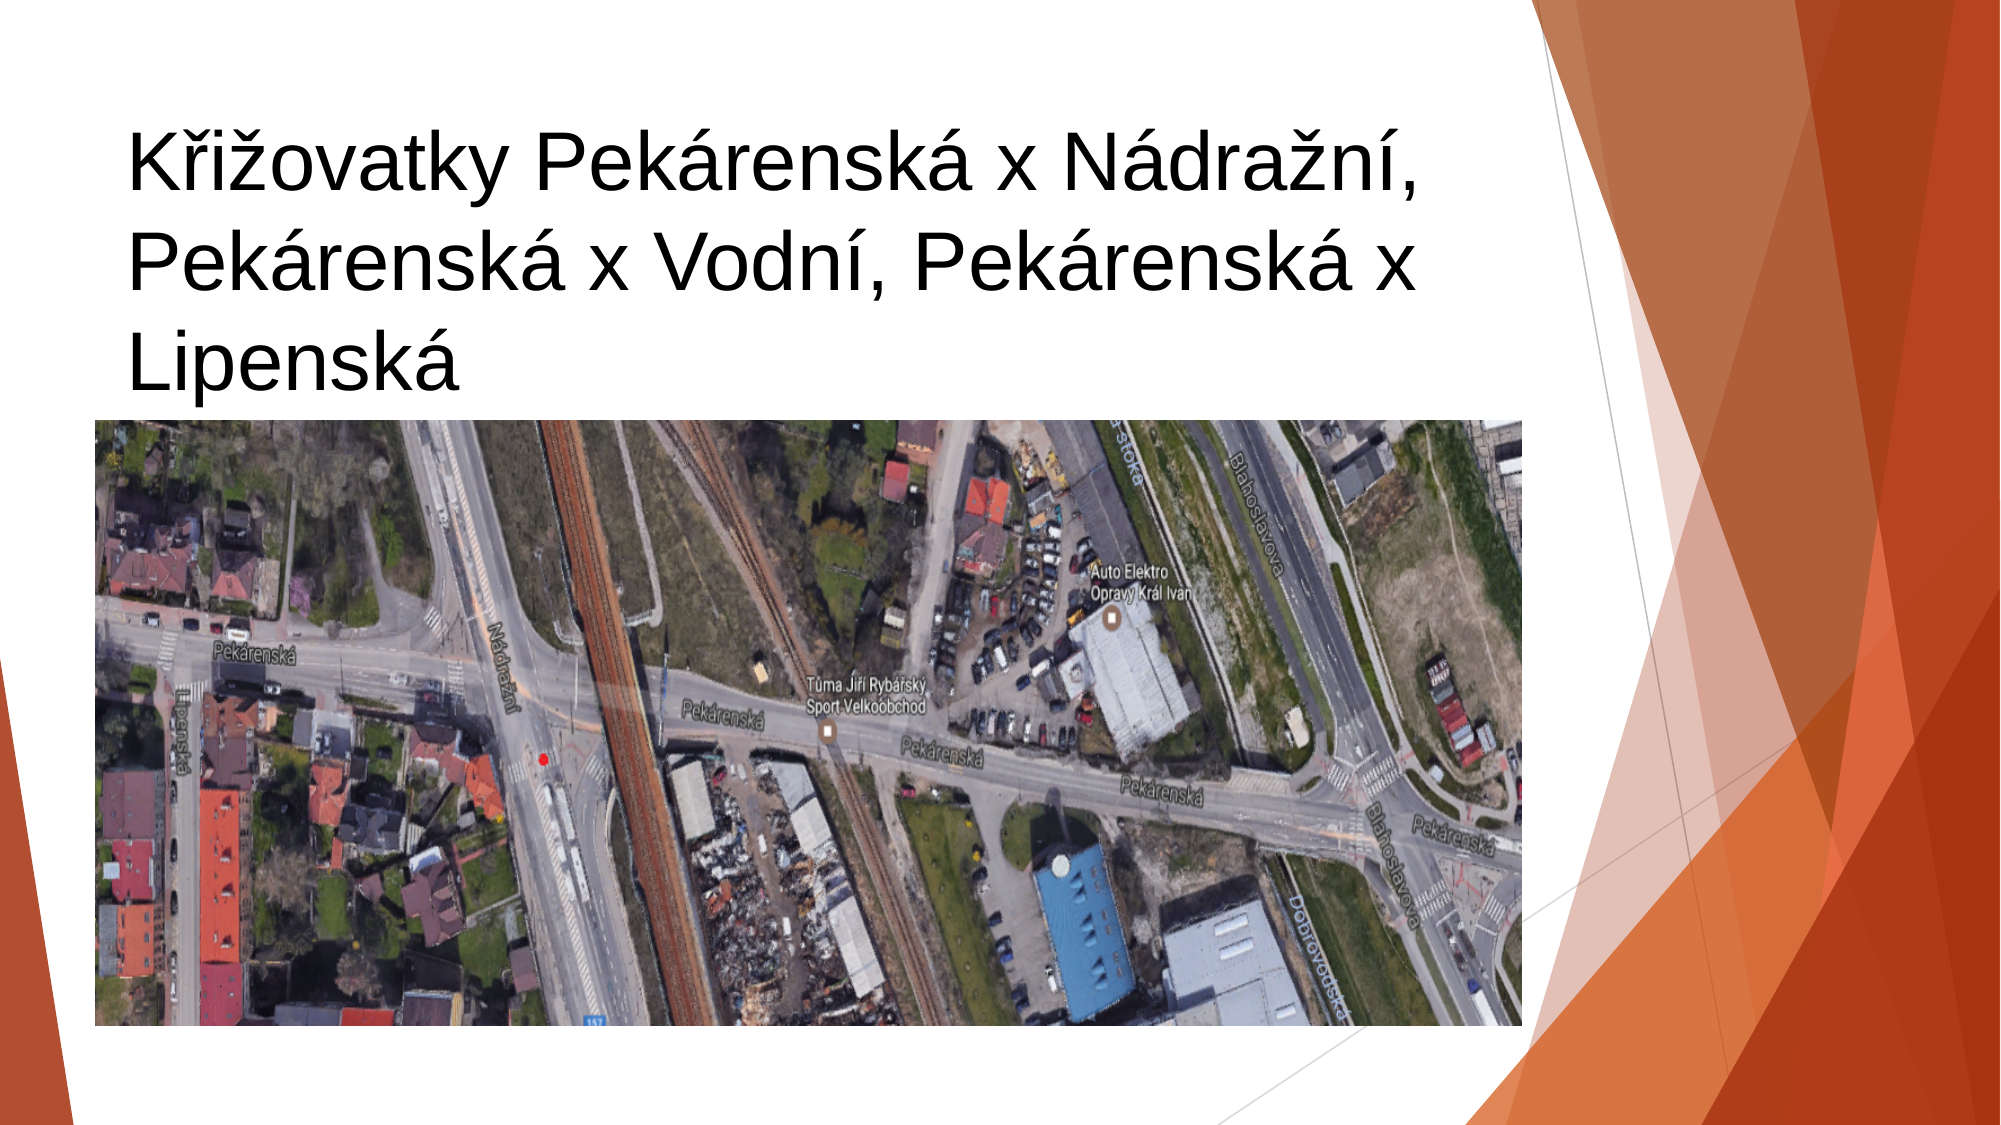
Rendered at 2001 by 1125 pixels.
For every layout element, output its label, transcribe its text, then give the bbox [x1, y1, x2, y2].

title Křižovatky Pekárenská x Nádražní, Pekárenská x Vodní, Pekárenská x Lipenská [111, 99, 1522, 317]
picture [95, 420, 1522, 1026]
